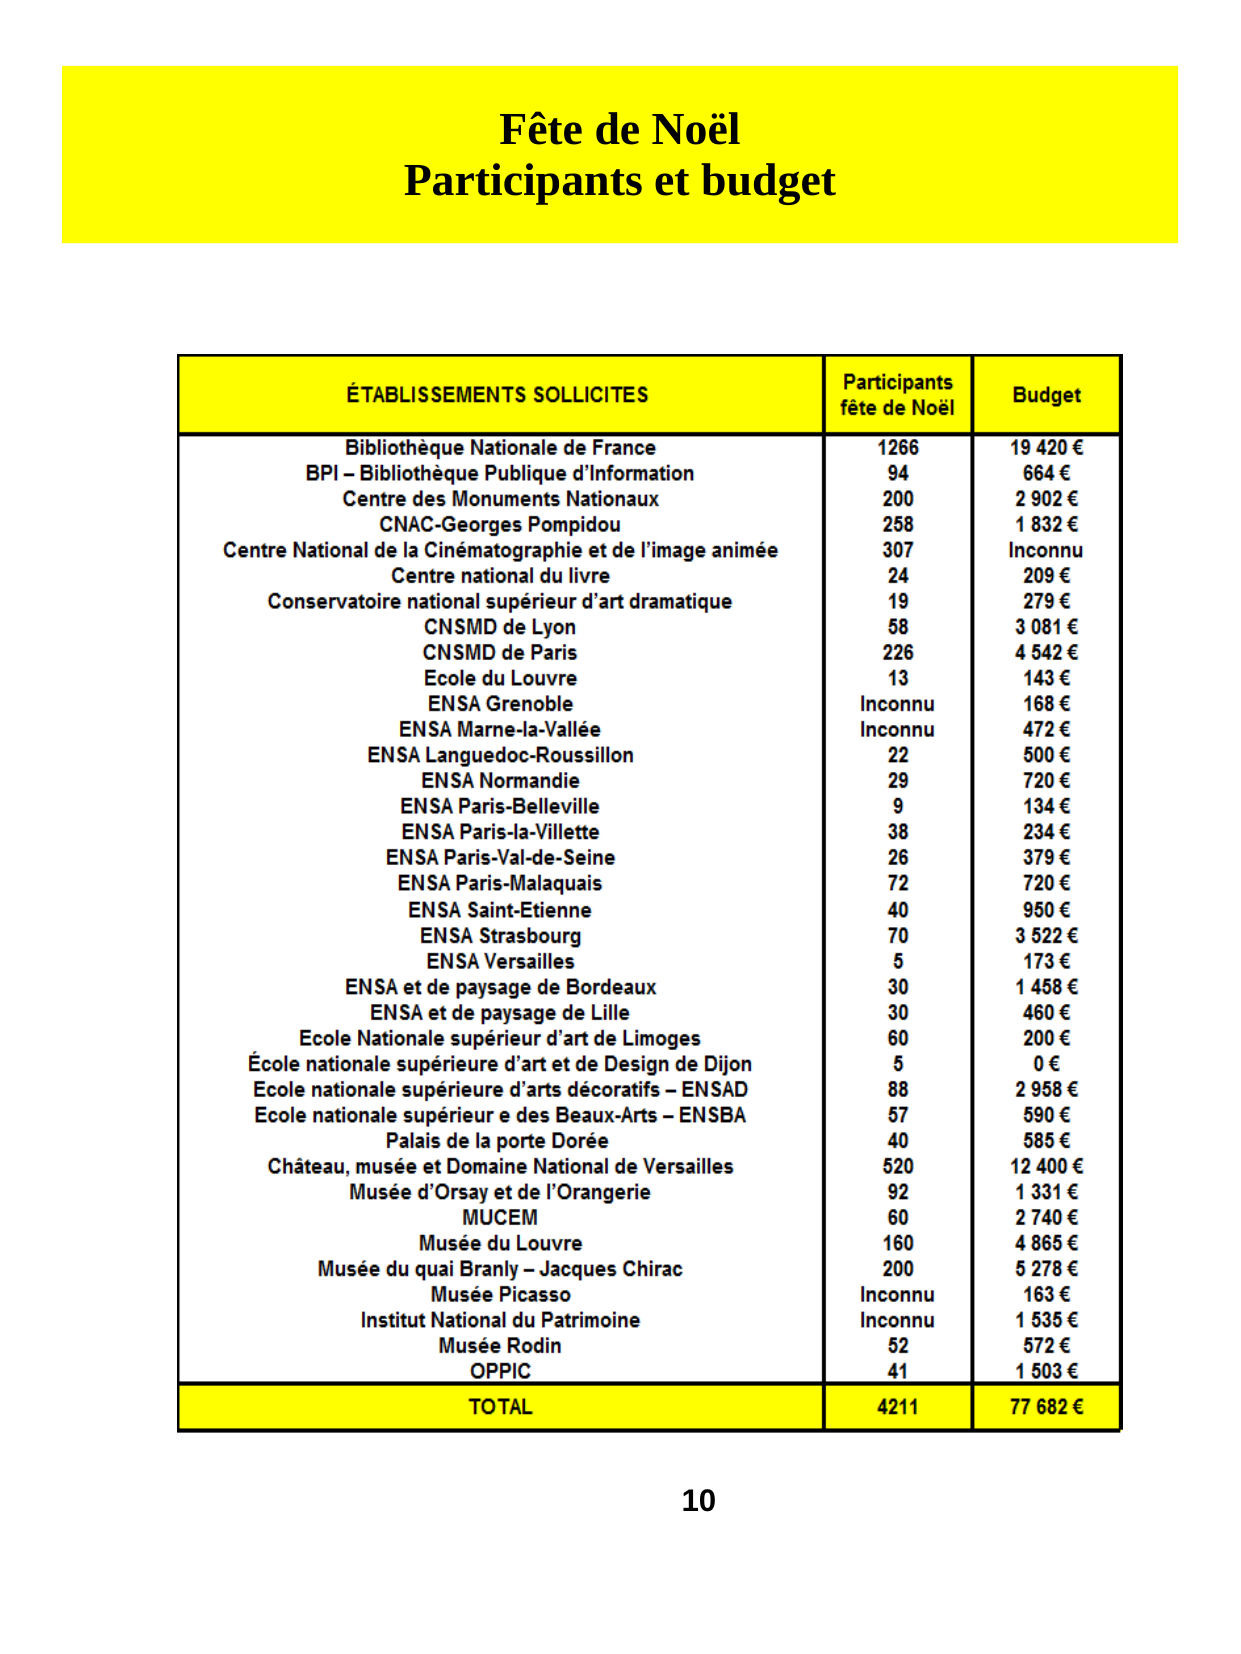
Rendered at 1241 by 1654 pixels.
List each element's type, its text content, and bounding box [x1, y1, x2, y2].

picture [177, 354, 1123, 1477]
text_box <numéro> [370, 1477, 1028, 1548]
title Fête de Noël Participants et budget [62, 65, 1179, 244]
